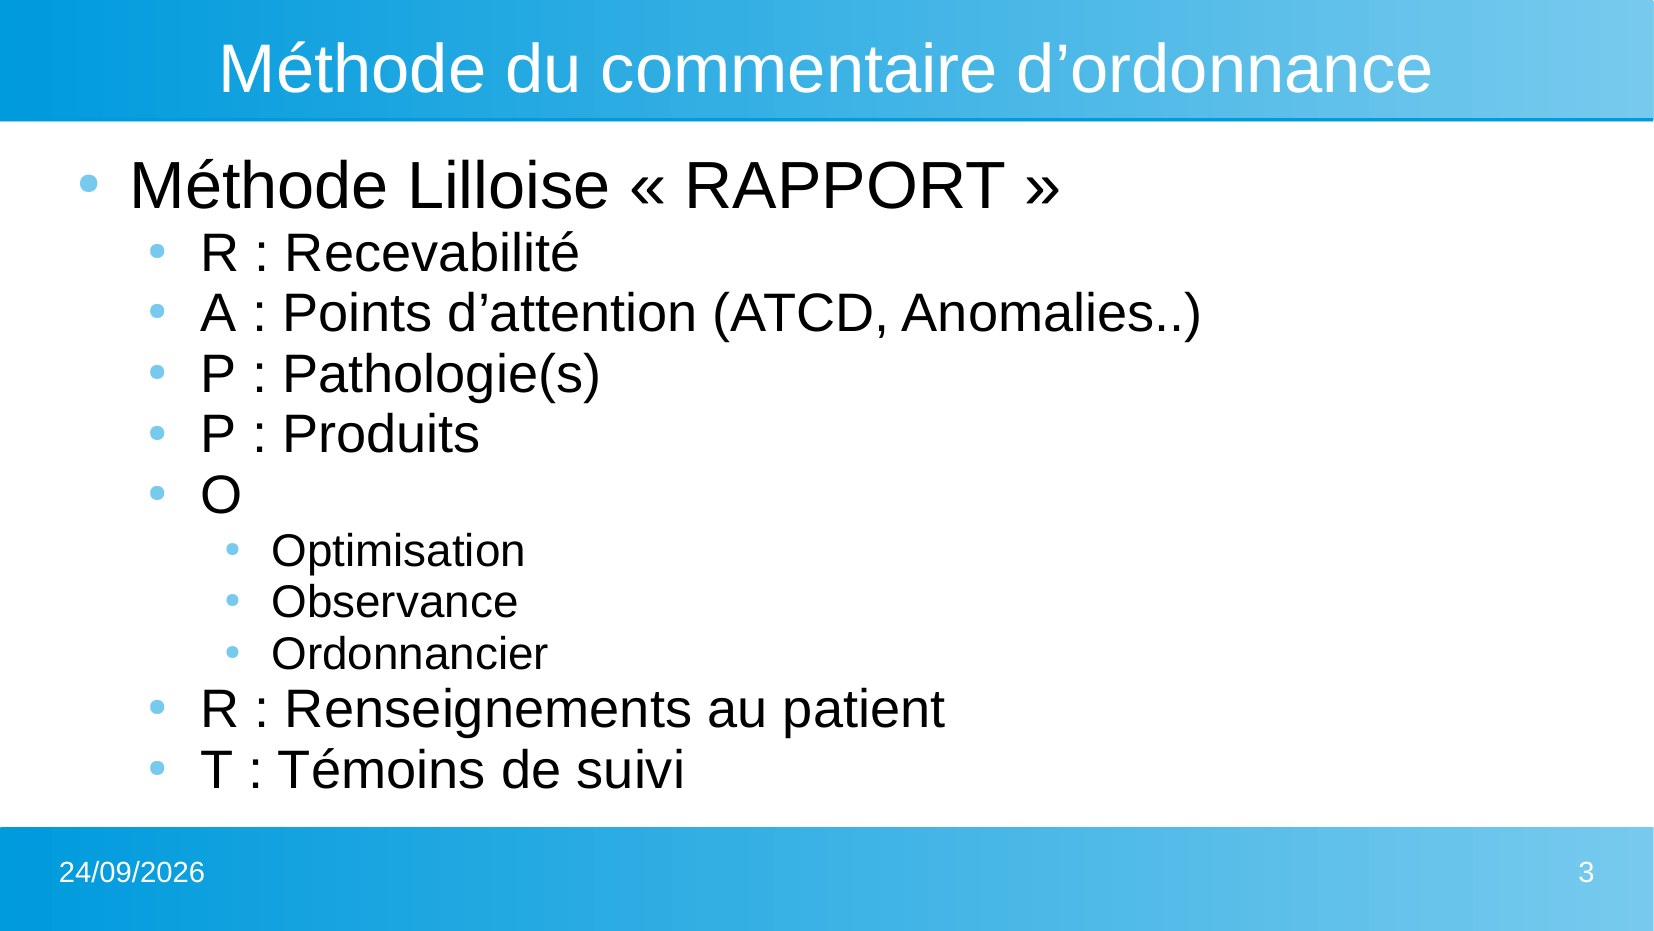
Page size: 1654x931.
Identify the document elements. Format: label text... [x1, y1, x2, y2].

title Méthode du commentaire d’ordonnance [59, 29, 1595, 108]
list Méthode Lilloise « RAPPORT » R : Recevabilité A : Points d’attention (ATCD, Anomalies..) P : Pathologie(s) P : Produits O Optimisation Observance Ordonnancier R : Renseignements au patient T : Témoins de suivi [59, 147, 1595, 768]
